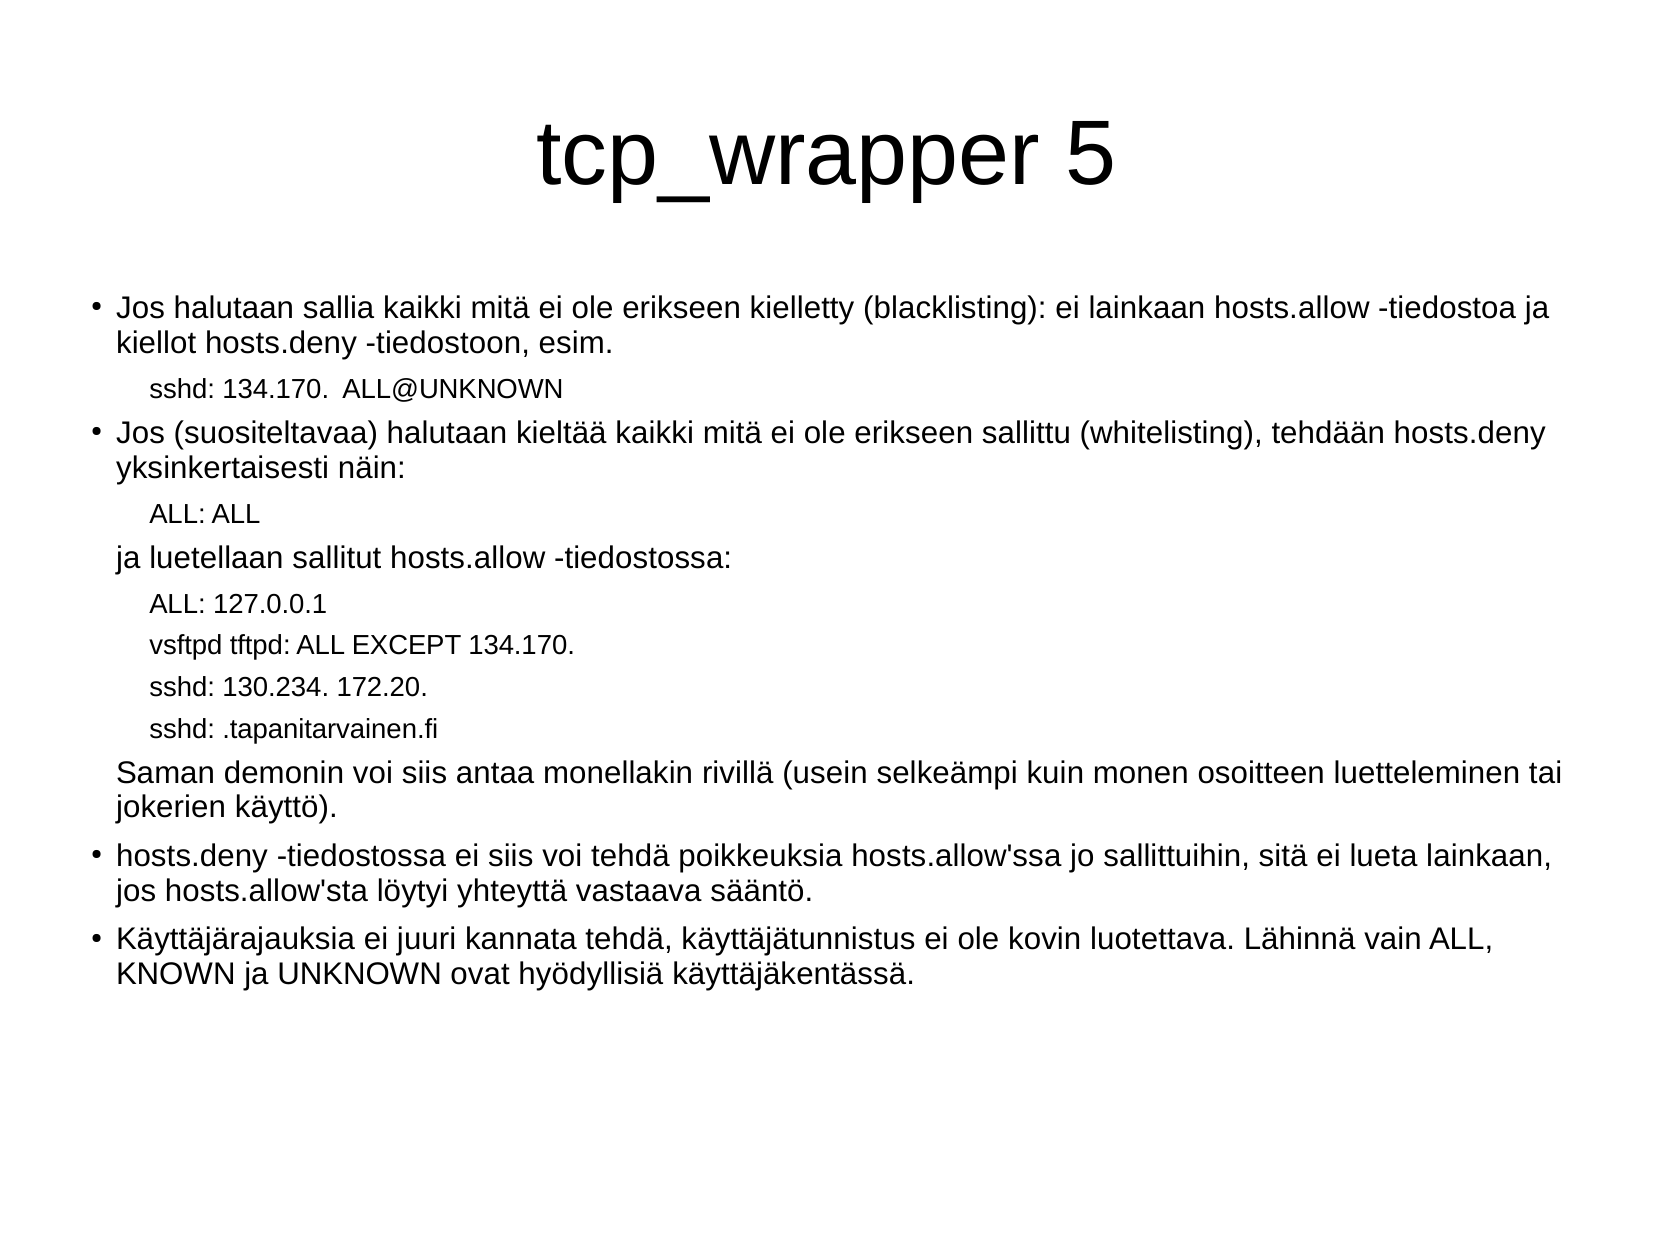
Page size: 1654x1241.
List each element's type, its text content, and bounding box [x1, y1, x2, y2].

list Jos halutaan sallia kaikki mitä ei ole erikseen kielletty (blacklisting): ei lainkaan hosts.allow -tiedostoa ja kiellot hosts.deny -tiedostoon, esim. sshd: 134.170. ALL@UNKNOWN Jos (suositeltavaa) halutaan kieltää kaikki mitä ei ole erikseen sallittu (whitelisting), tehdään hosts.deny yksinkertaisesti näin: ALL: ALL ja luetellaan sallitut hosts.allow -tiedostossa: ALL: 127.0.0.1 vsftpd tftpd: ALL EXCEPT 134.170. sshd: 130.234. 172.20. sshd: .tapanitarvainen.fi Saman demonin voi siis antaa monellakin rivillä (usein selkeämpi kuin monen osoitteen luetteleminen tai jokerien käyttö). hosts.deny -tiedostossa ei siis voi tehdä poikkeuksia hosts.allow'ssa jo sallittuihin, sitä ei lueta lainkaan, jos hosts.allow'sta löytyi yhteyttä vastaava sääntö. Käyttäjärajauksia ei juuri kannata tehdä, käyttäjätunnistus ei ole kovin luotettava. Lähinnä vain ALL, KNOWN ja UNKNOWN ovat hyödyllisiä käyttäjäkentässä. [82, 290, 1571, 1010]
title tcp_wrapper 5 [82, 49, 1571, 257]
